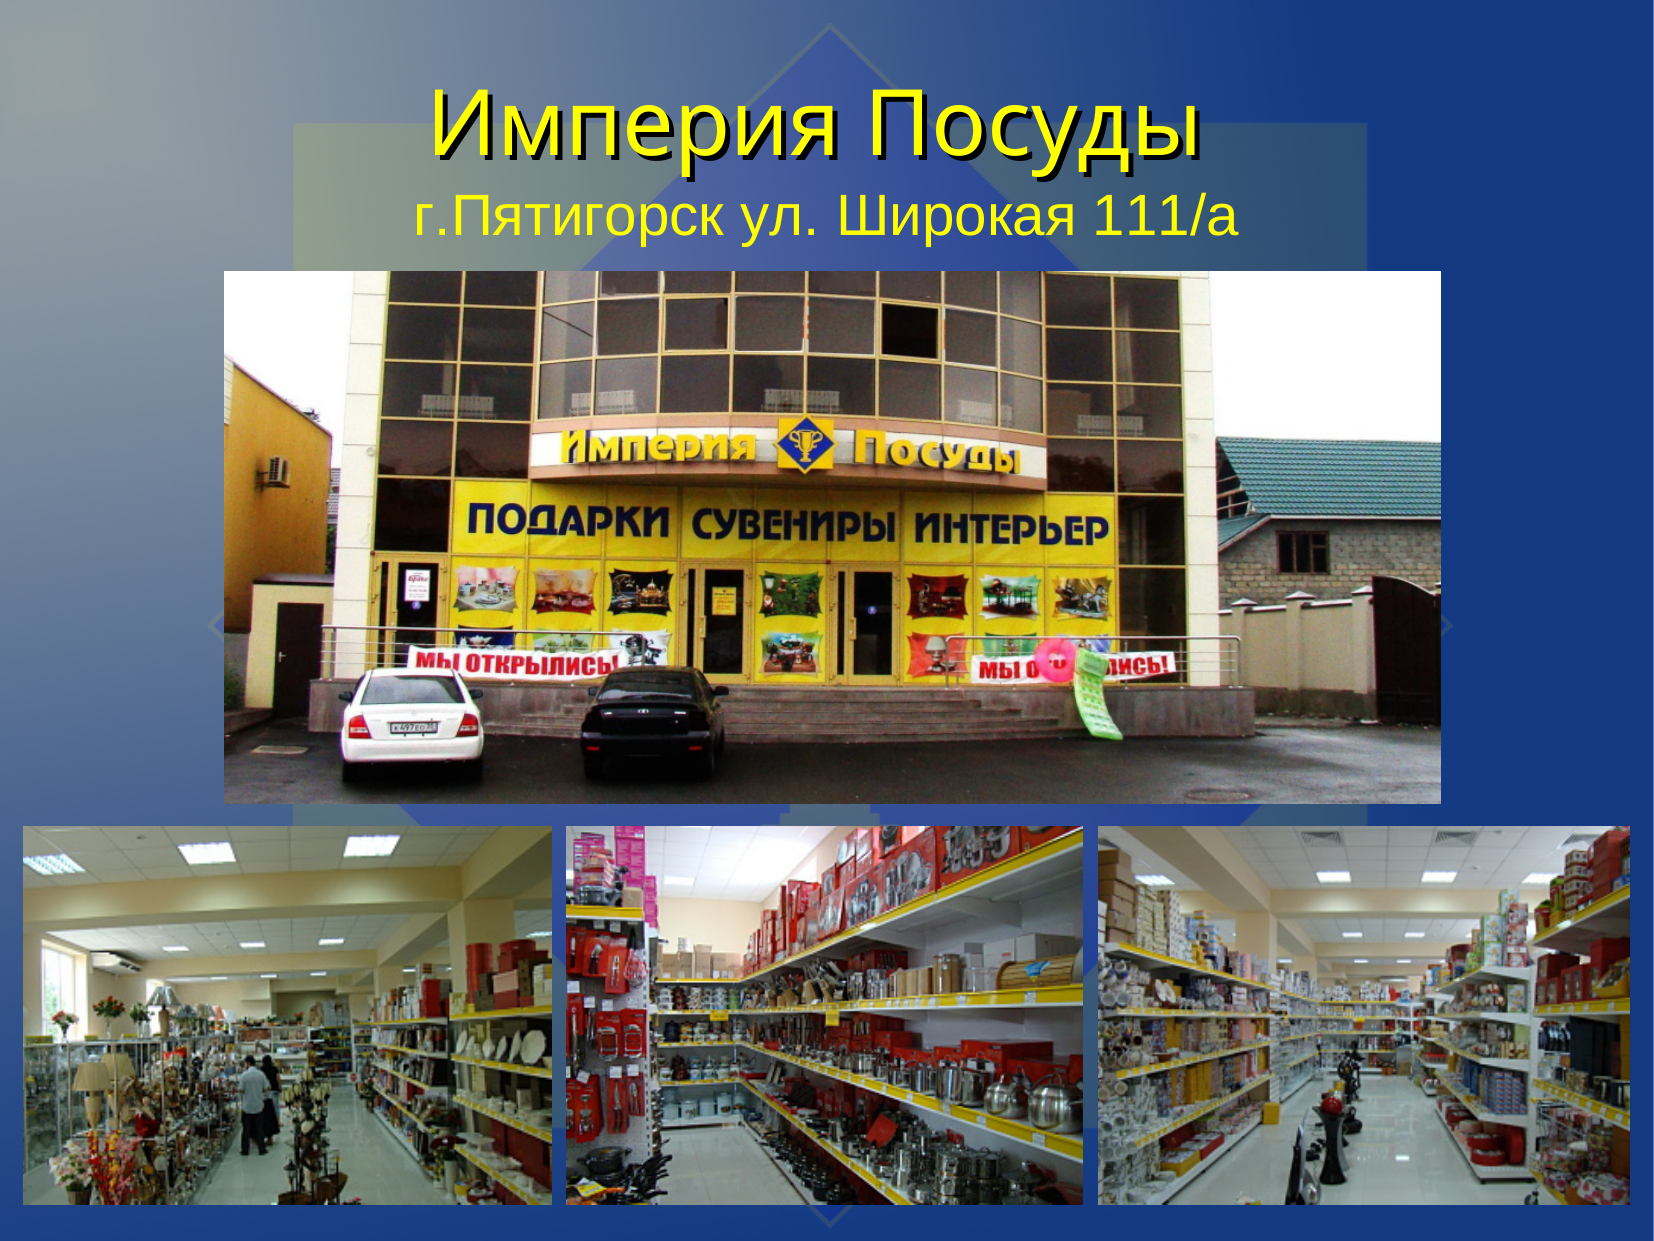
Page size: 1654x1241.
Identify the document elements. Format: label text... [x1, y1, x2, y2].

picture [0, 0, 1654, 1241]
title Империя Посуды г.Пятигорск ул. Широкая 111/а [82, 49, 1571, 257]
